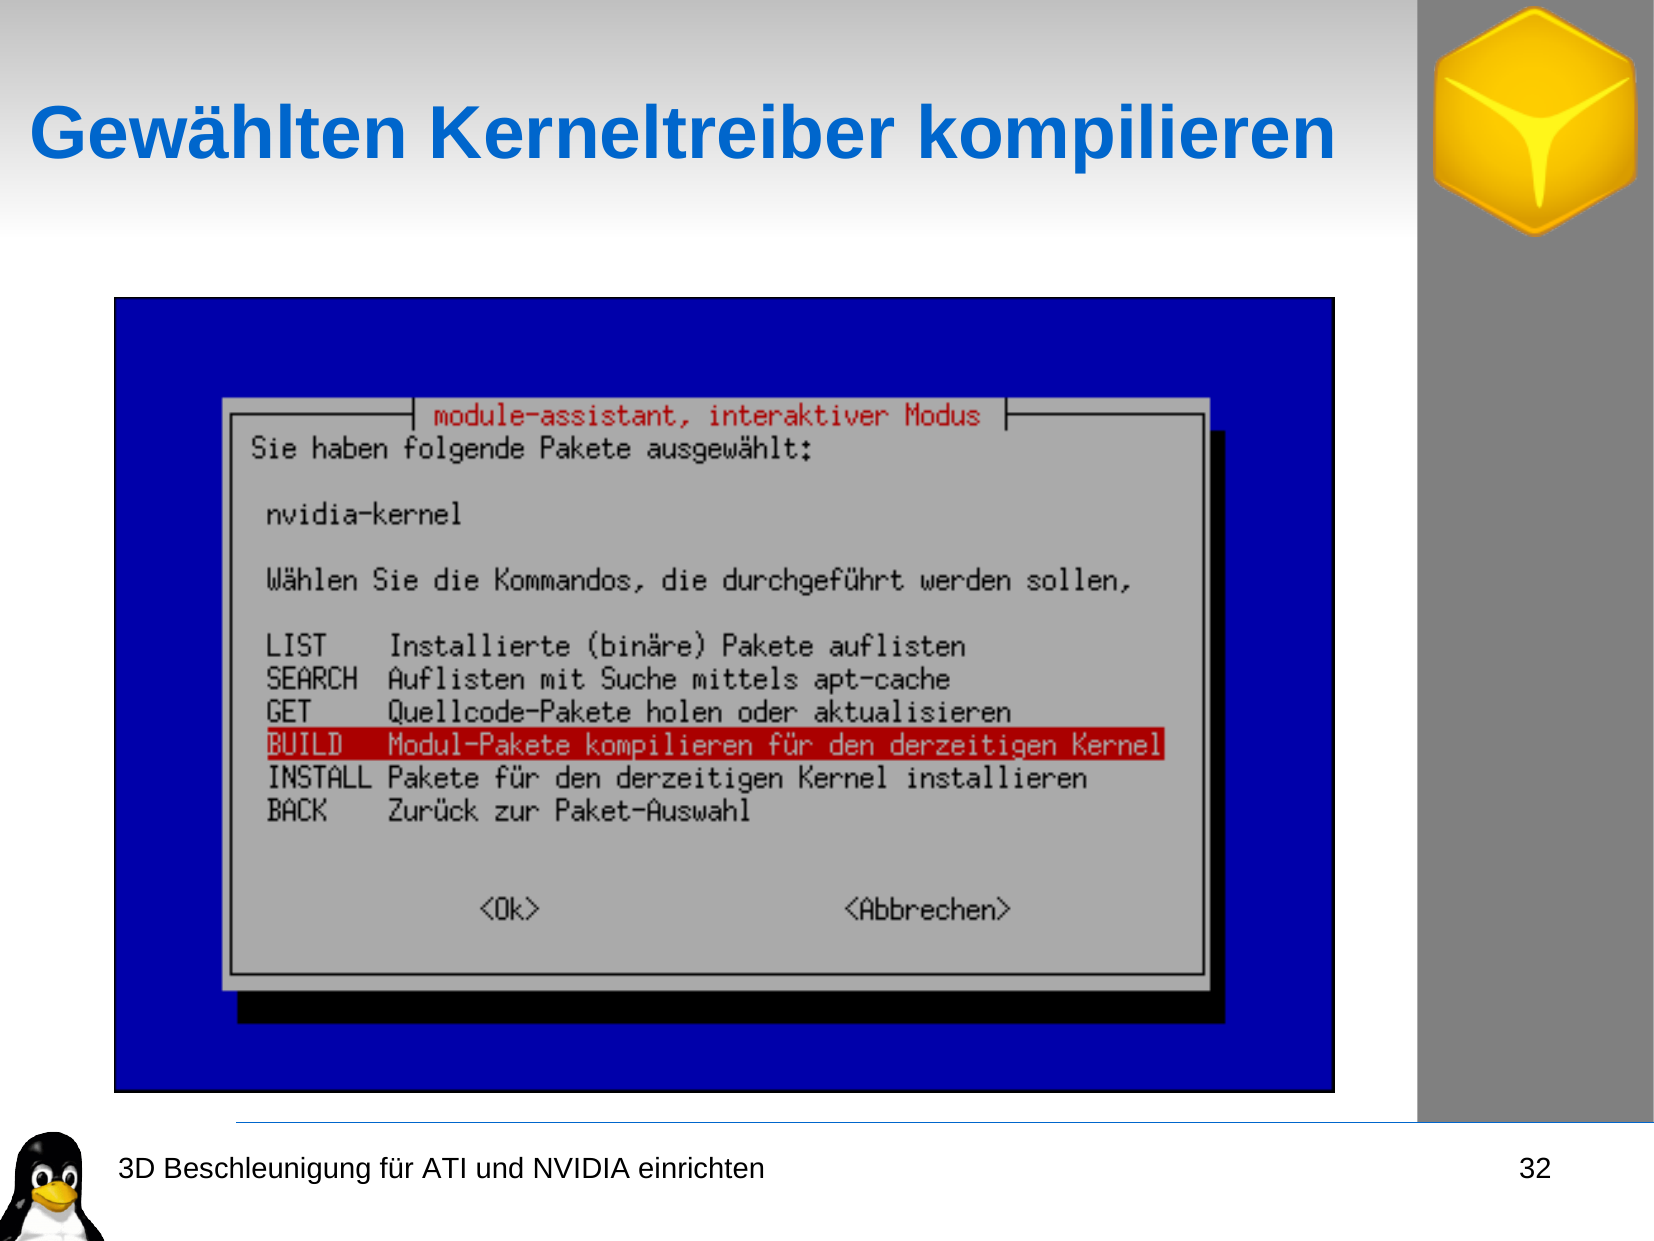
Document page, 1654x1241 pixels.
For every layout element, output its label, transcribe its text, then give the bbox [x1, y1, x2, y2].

picture [0, 1121, 148, 1241]
title Gewählten Kerneltreiber kompilieren [29, 29, 1388, 237]
picture [1433, 6, 1638, 237]
picture [139, 1160, 148, 1176]
picture [114, 297, 1335, 1093]
